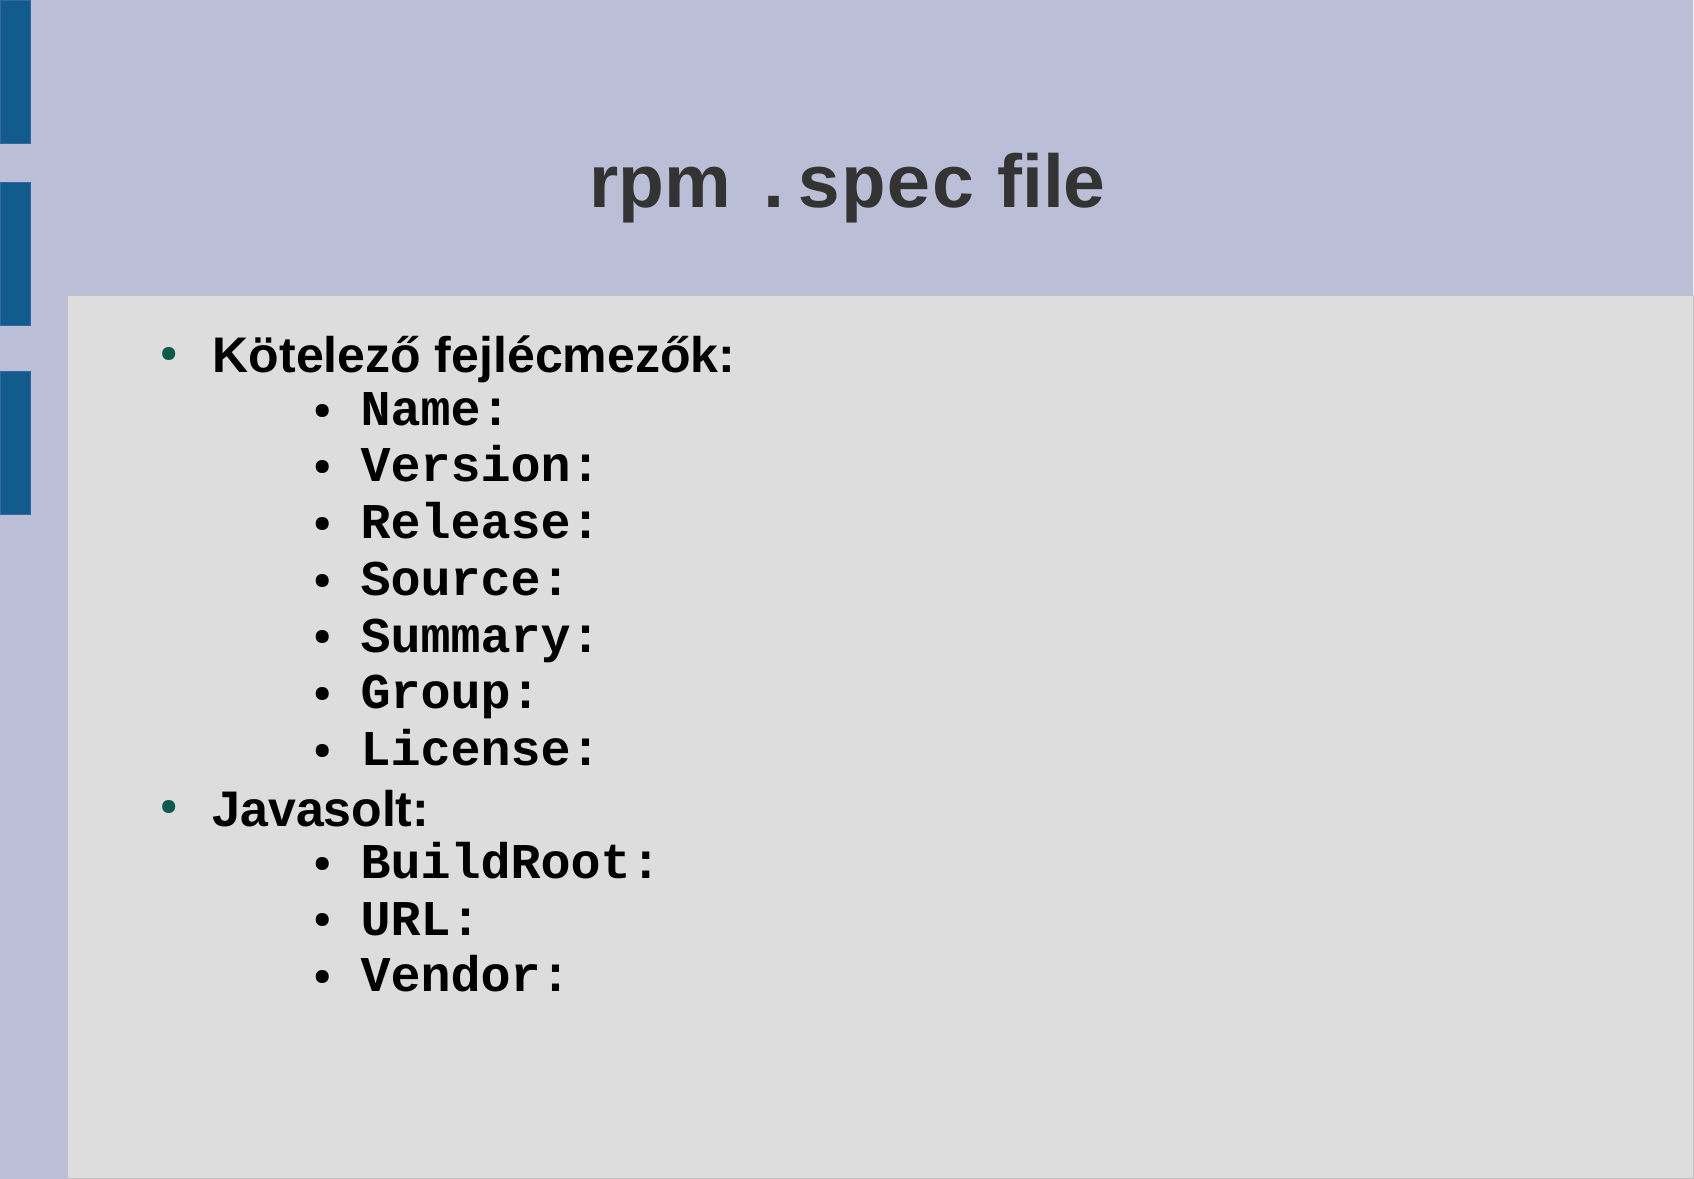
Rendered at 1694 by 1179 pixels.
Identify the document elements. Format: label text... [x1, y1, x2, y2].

title rpm .spec file [124, 86, 1571, 284]
list Kötelező fejlécmezők: Name: Version: Release: Source: Summary: Group: License: Javasolt: BuildRoot: URL: Vendor: [124, 327, 1571, 1071]
